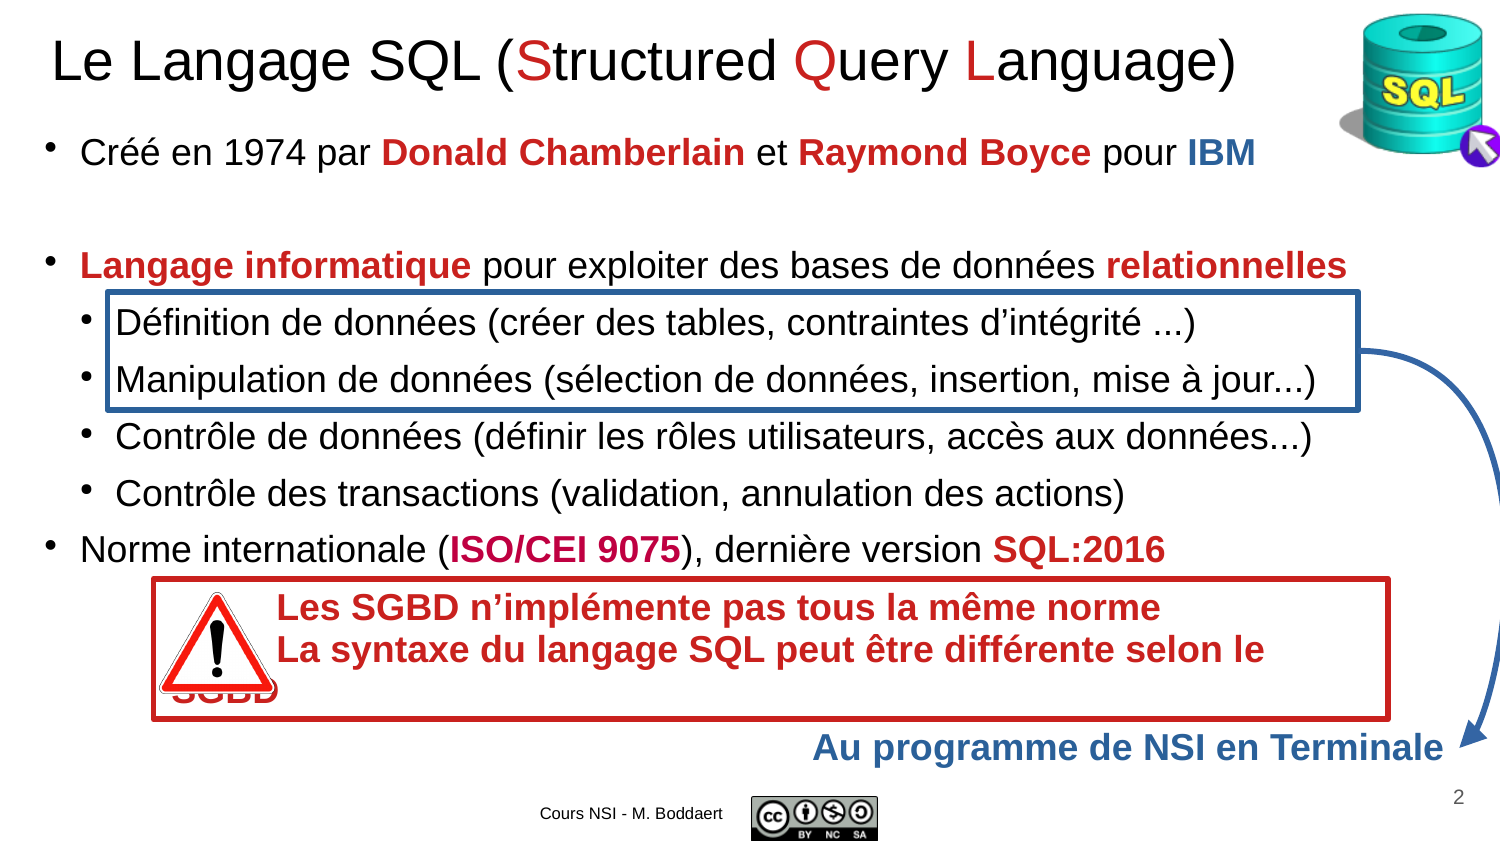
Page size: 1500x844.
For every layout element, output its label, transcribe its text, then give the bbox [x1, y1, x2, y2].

slide_number <numéro> [1389, 764, 1480, 830]
text_box Créé en 1974 par Donald Chamberlain et Raymond Boyce pour IBM Langage informatique pour exploiter des bases de données relationnelles Définition de données (créer des tables, contraintes d’intégrité ...) Manipulation de données (sélection de données, insertion, mise à jour...) Contrôle de données (définir les rôles utilisateurs, accès aux données...) Contrôle des transactions (validation, annulation des actions) Norme internationale (ISO/CEI 9075), dernière version SQL:2016 [110, 295, 1355, 407]
picture [1334, 0, 1500, 169]
text_box Créé en 1974 par Donald Chamberlain et Raymond Boyce pour IBM Langage informatique pour exploiter des bases de données relationnelles Définition de données (créer des tables, contraintes d’intégrité ...) Manipulation de données (sélection de données, insertion, mise à jour...) Contrôle de données (définir les rôles utilisateurs, accès aux données...) Contrôle des transactions (validation, annulation des actions) Norme internationale (ISO/CEI 9075), dernière version SQL:2016 [29, 120, 1477, 760]
picture [159, 592, 275, 694]
picture [751, 796, 878, 841]
title Le Langage SQL (Structured Query Language) [51, 13, 1334, 108]
text_box Au programme de NSI en Terminale [797, 718, 1444, 778]
